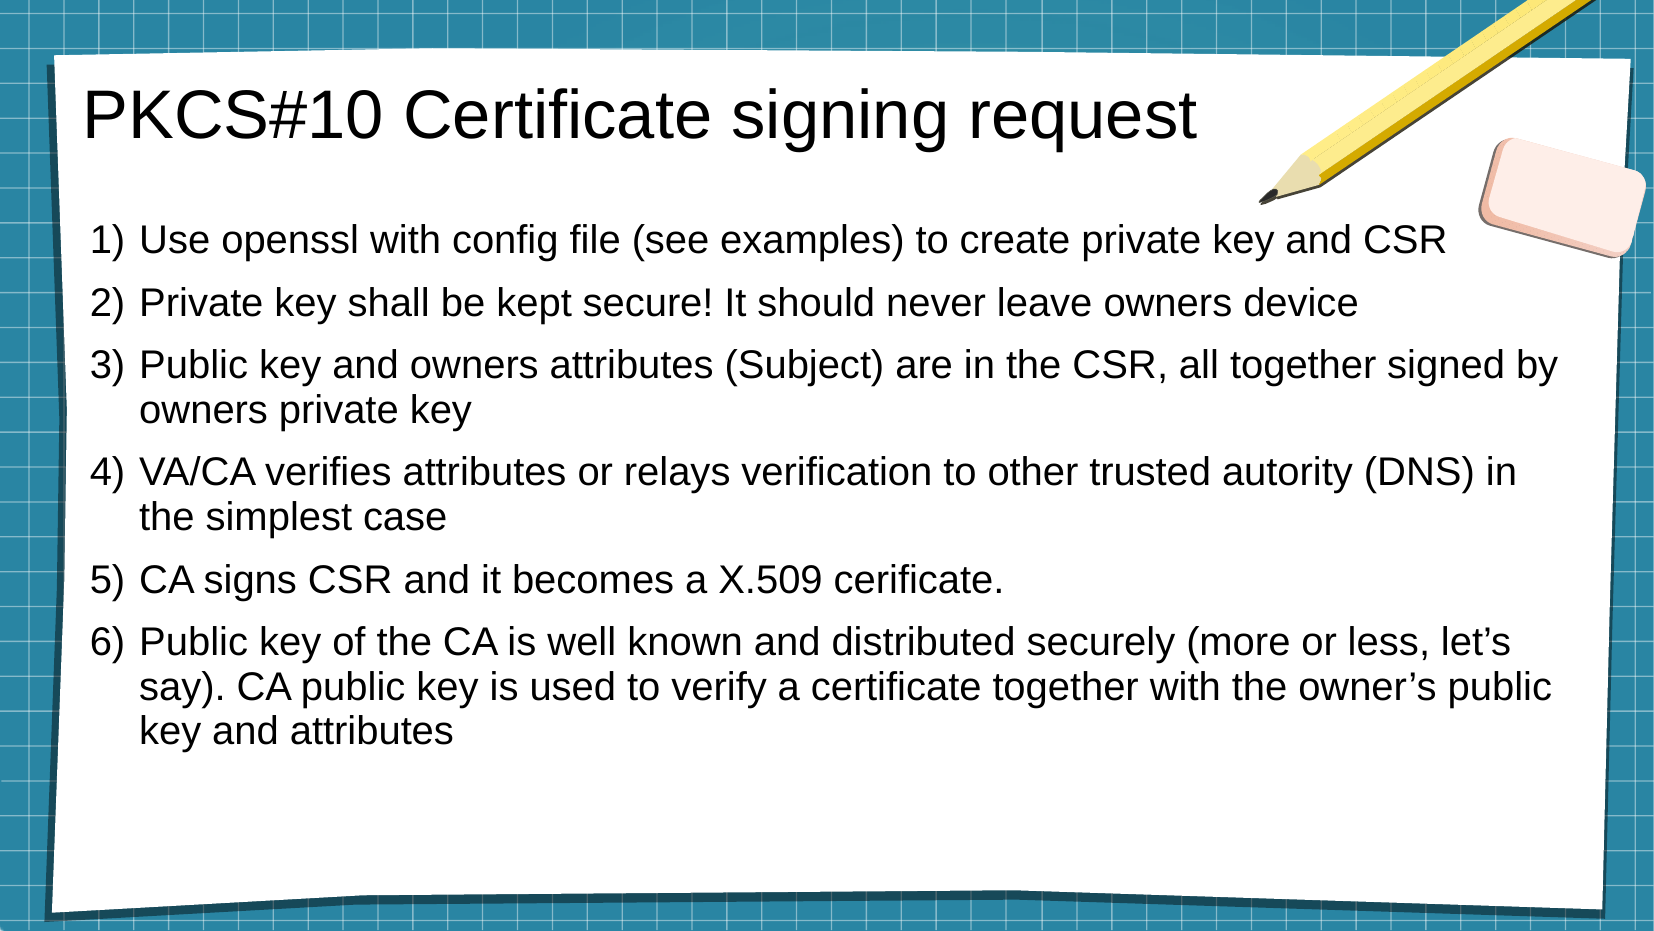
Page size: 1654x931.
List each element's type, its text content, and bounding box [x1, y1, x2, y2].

list Use openssl with config file (see examples) to create private key and CSR Private key shall be kept secure! It should never leave owners device Public key and owners attributes (Subject) are in the CSR, all together signed by owners private key VA/CA verifies attributes or relays verification to other trusted autority (DNS) in the simplest case CA signs CSR and it becomes a X.509 cerificate. Public key of the CA is well known and distributed securely (more or less, let’s say). CA public key is used to verify a certificate together with the owner’s public key and attributes [82, 217, 1571, 758]
title PKCS#10 Certificate signing request [82, 37, 1571, 193]
